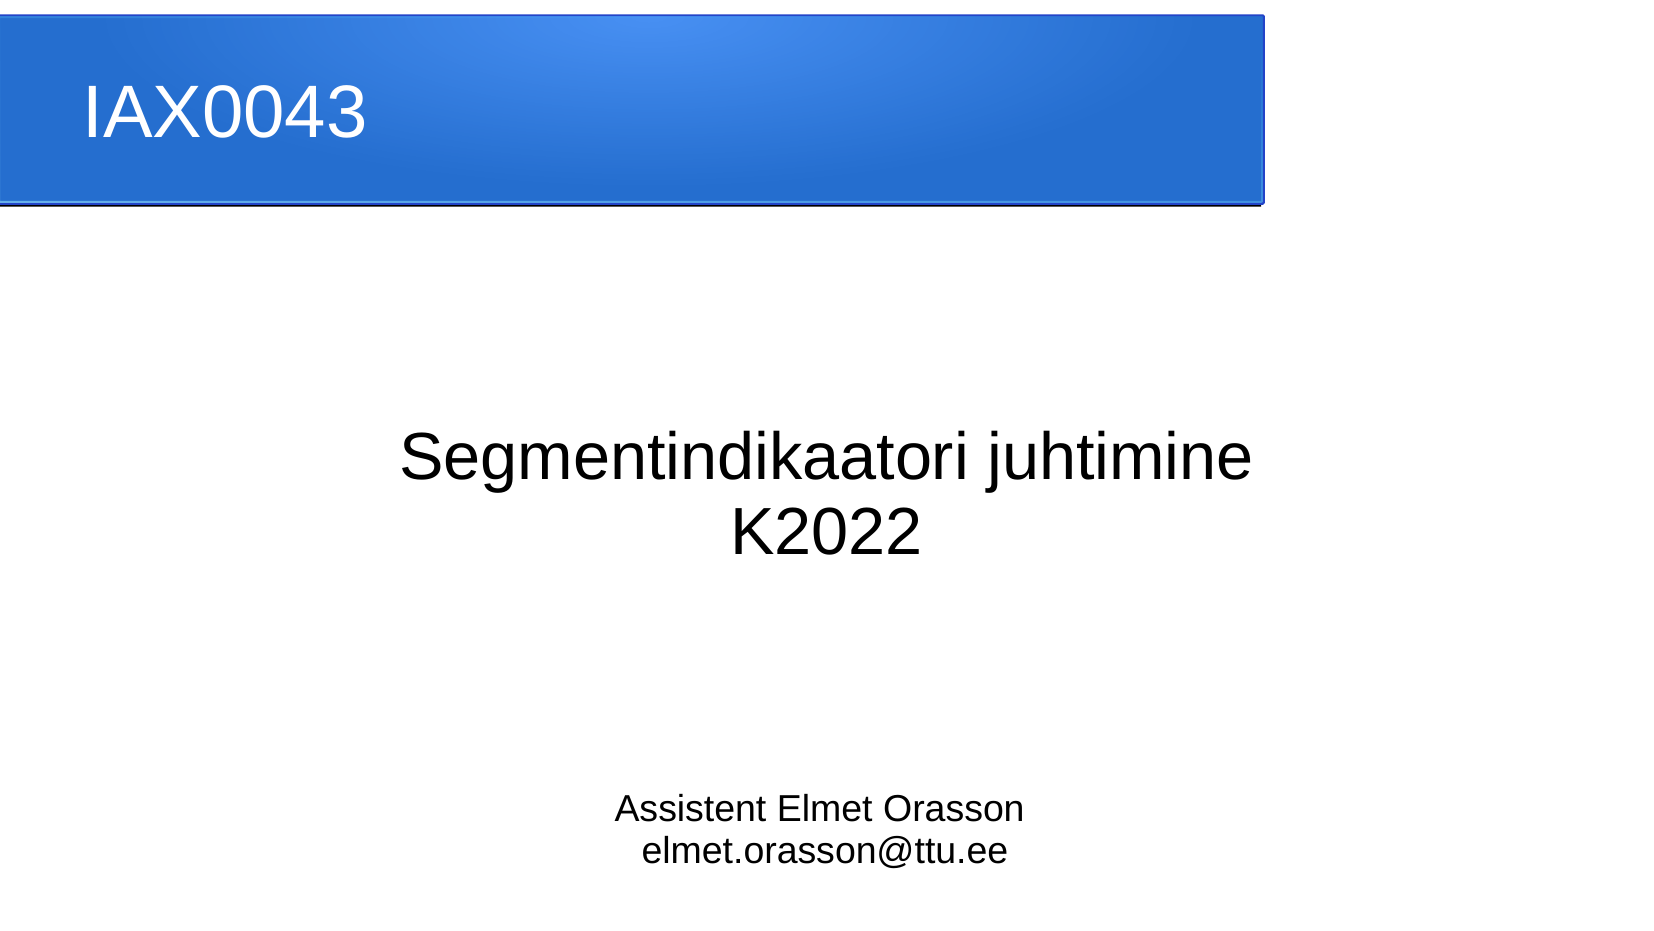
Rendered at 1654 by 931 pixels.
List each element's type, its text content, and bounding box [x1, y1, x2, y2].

subtitle Segmentindikaatori juhtimine K2022 [82, 224, 1571, 764]
title IAX0043 [82, 35, 1235, 189]
text_box Assistent Elmet Orasson elmet.orasson@ttu.ee [75, 780, 1576, 879]
